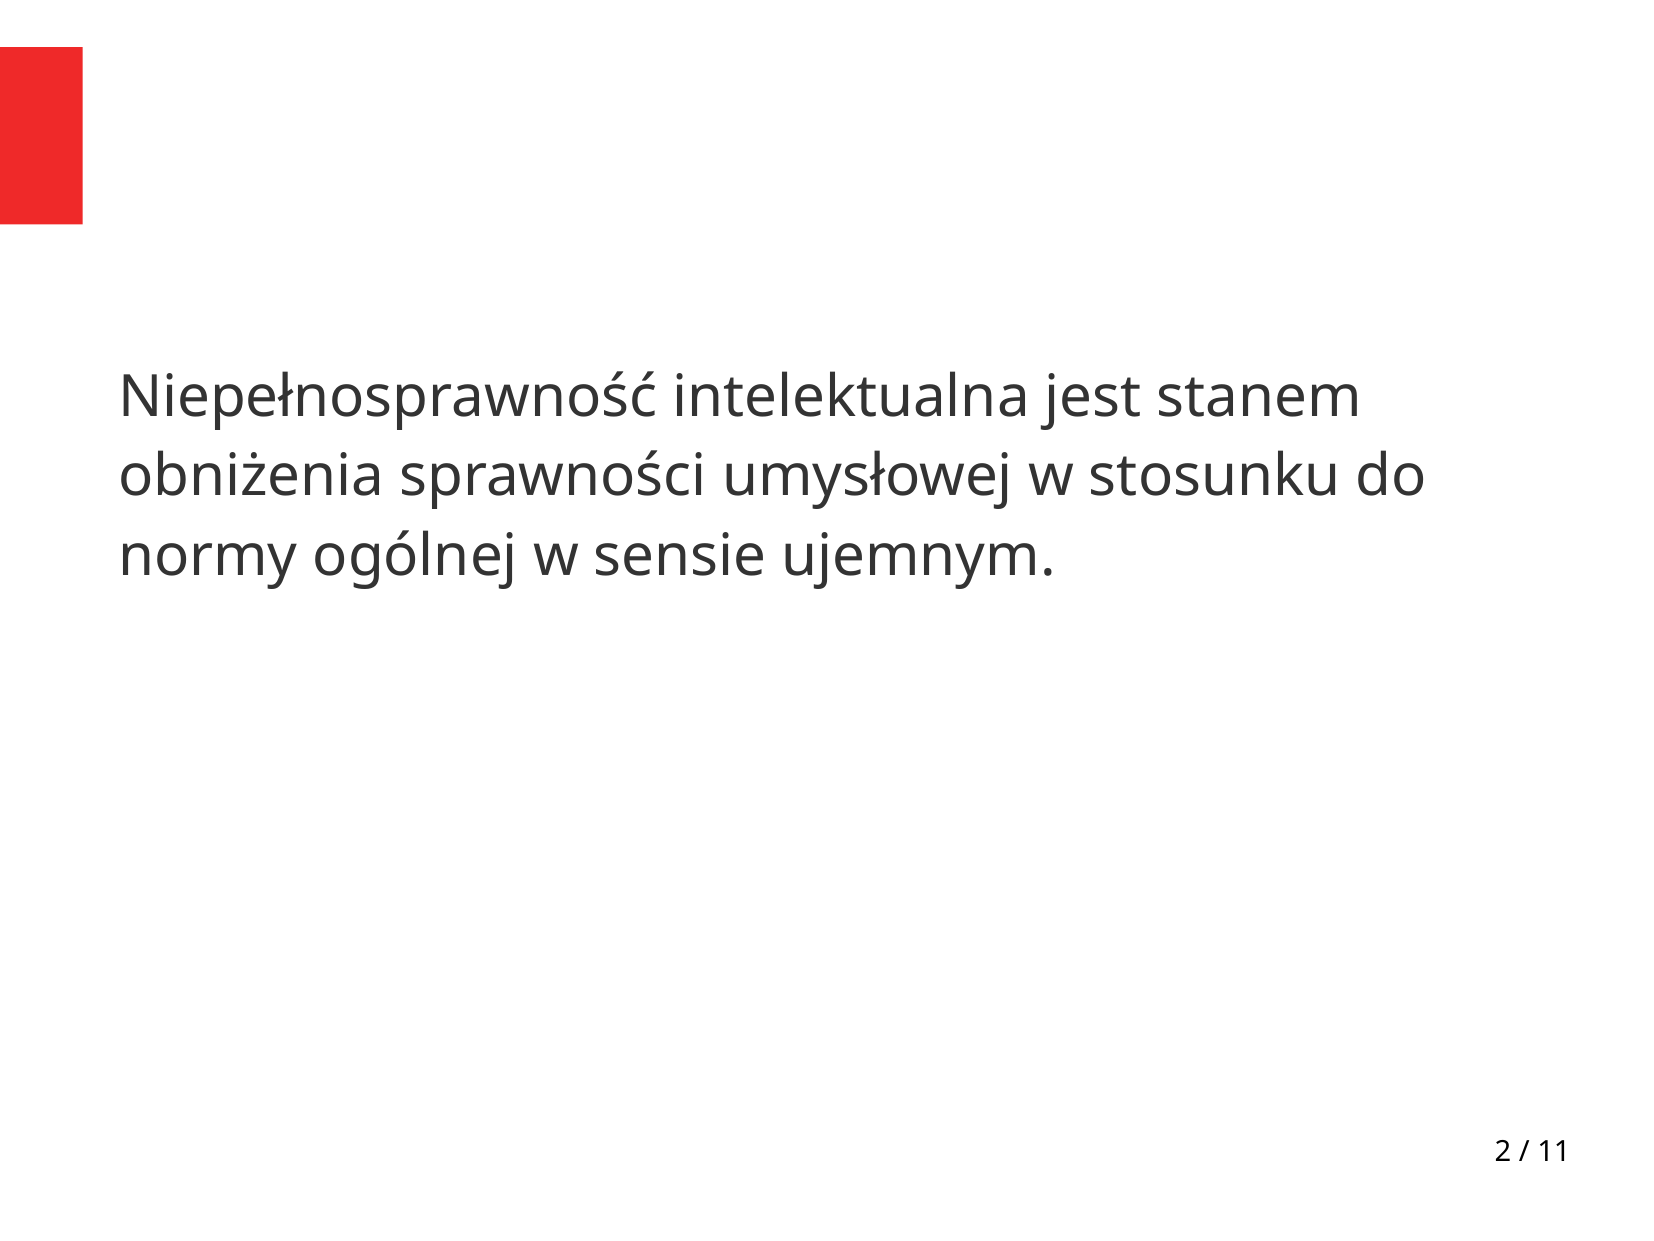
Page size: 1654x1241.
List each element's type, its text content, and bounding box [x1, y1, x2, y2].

list Niepełnosprawność intelektualna jest stanem obniżenia sprawności umysłowej w stosunku do normy ogólnej w sensie ujemnym. [118, 354, 1536, 1074]
